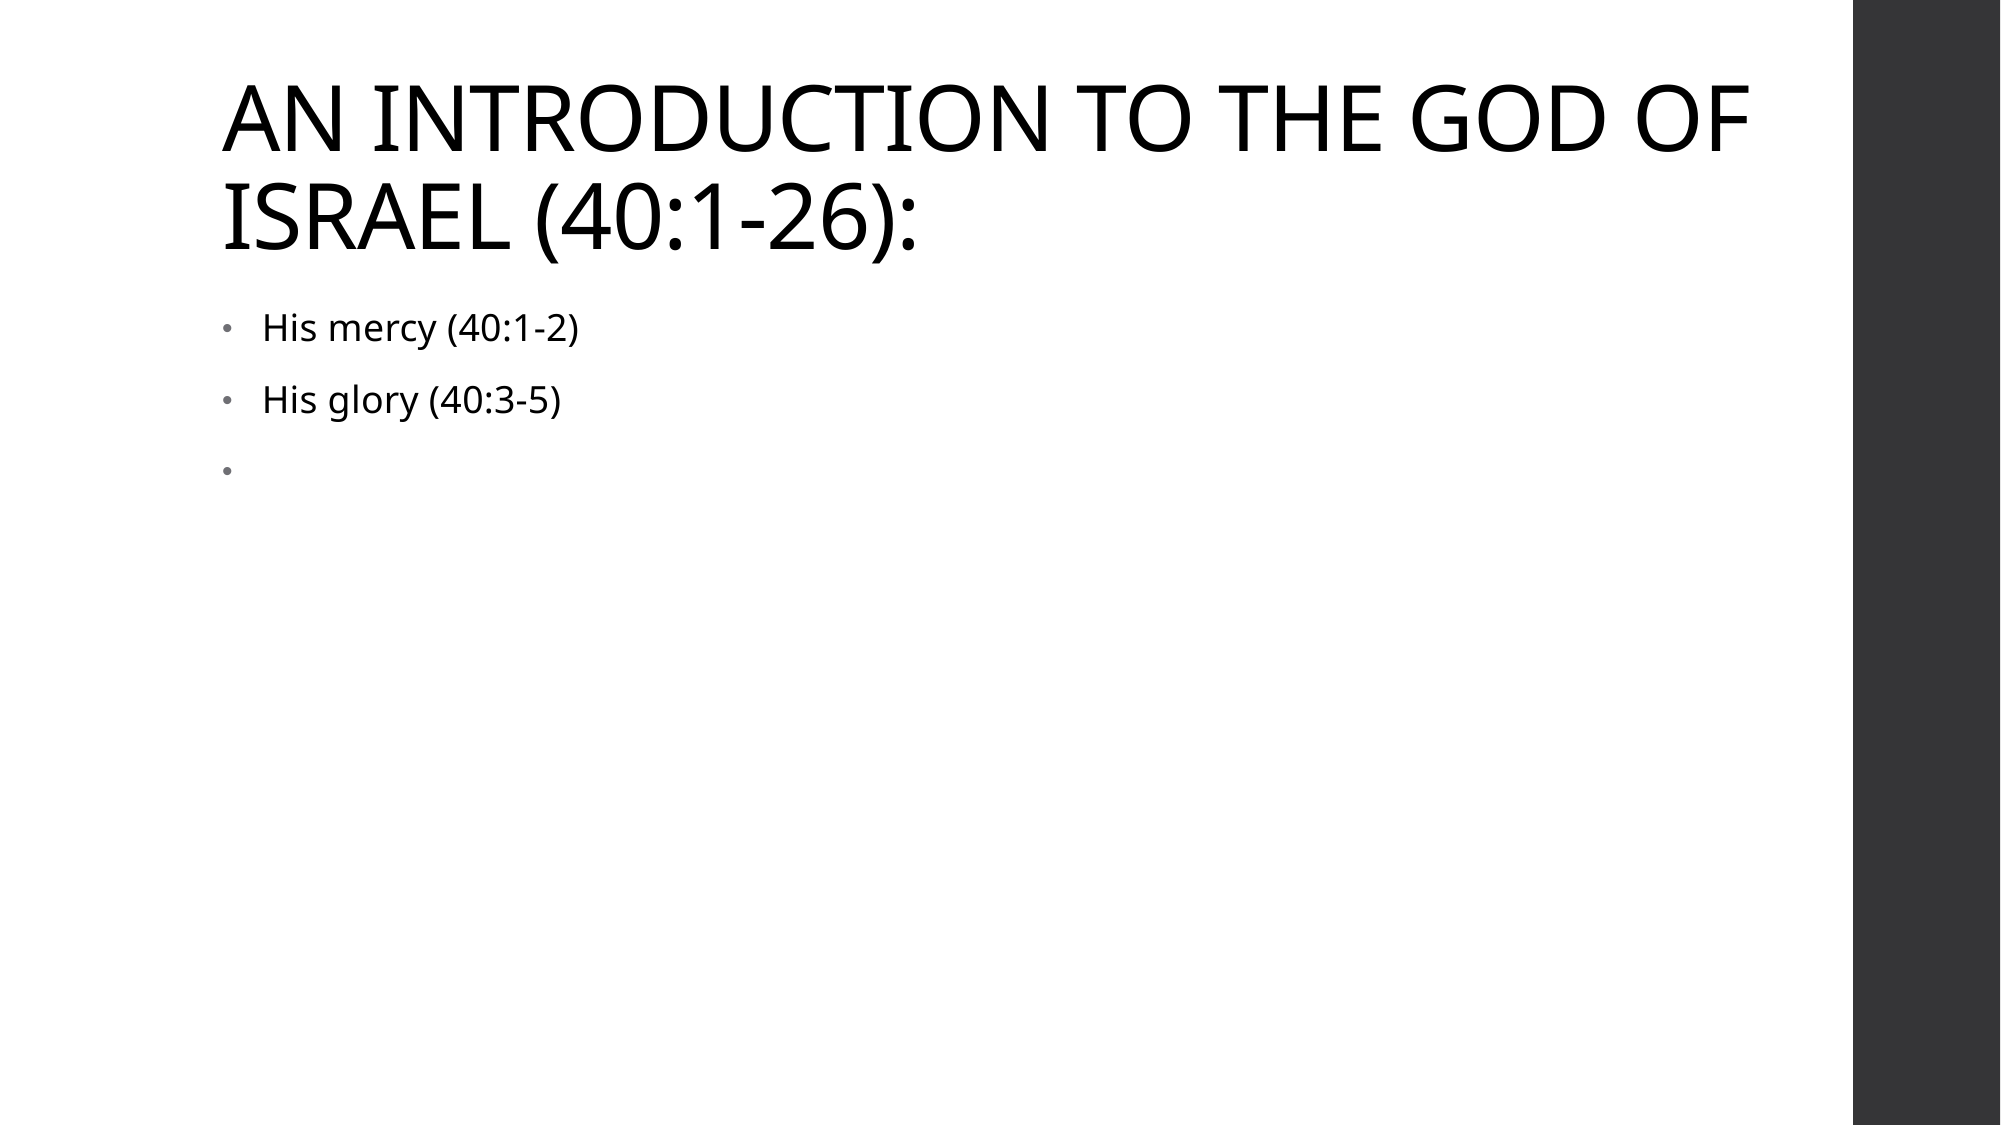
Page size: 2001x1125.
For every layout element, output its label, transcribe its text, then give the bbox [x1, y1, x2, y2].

title AN INTRODUCTION TO THE GOD OF ISRAEL (40:1-26): [206, 60, 1797, 278]
list His mercy (40:1-2) His glory (40:3-5) [206, 299, 1617, 1014]
